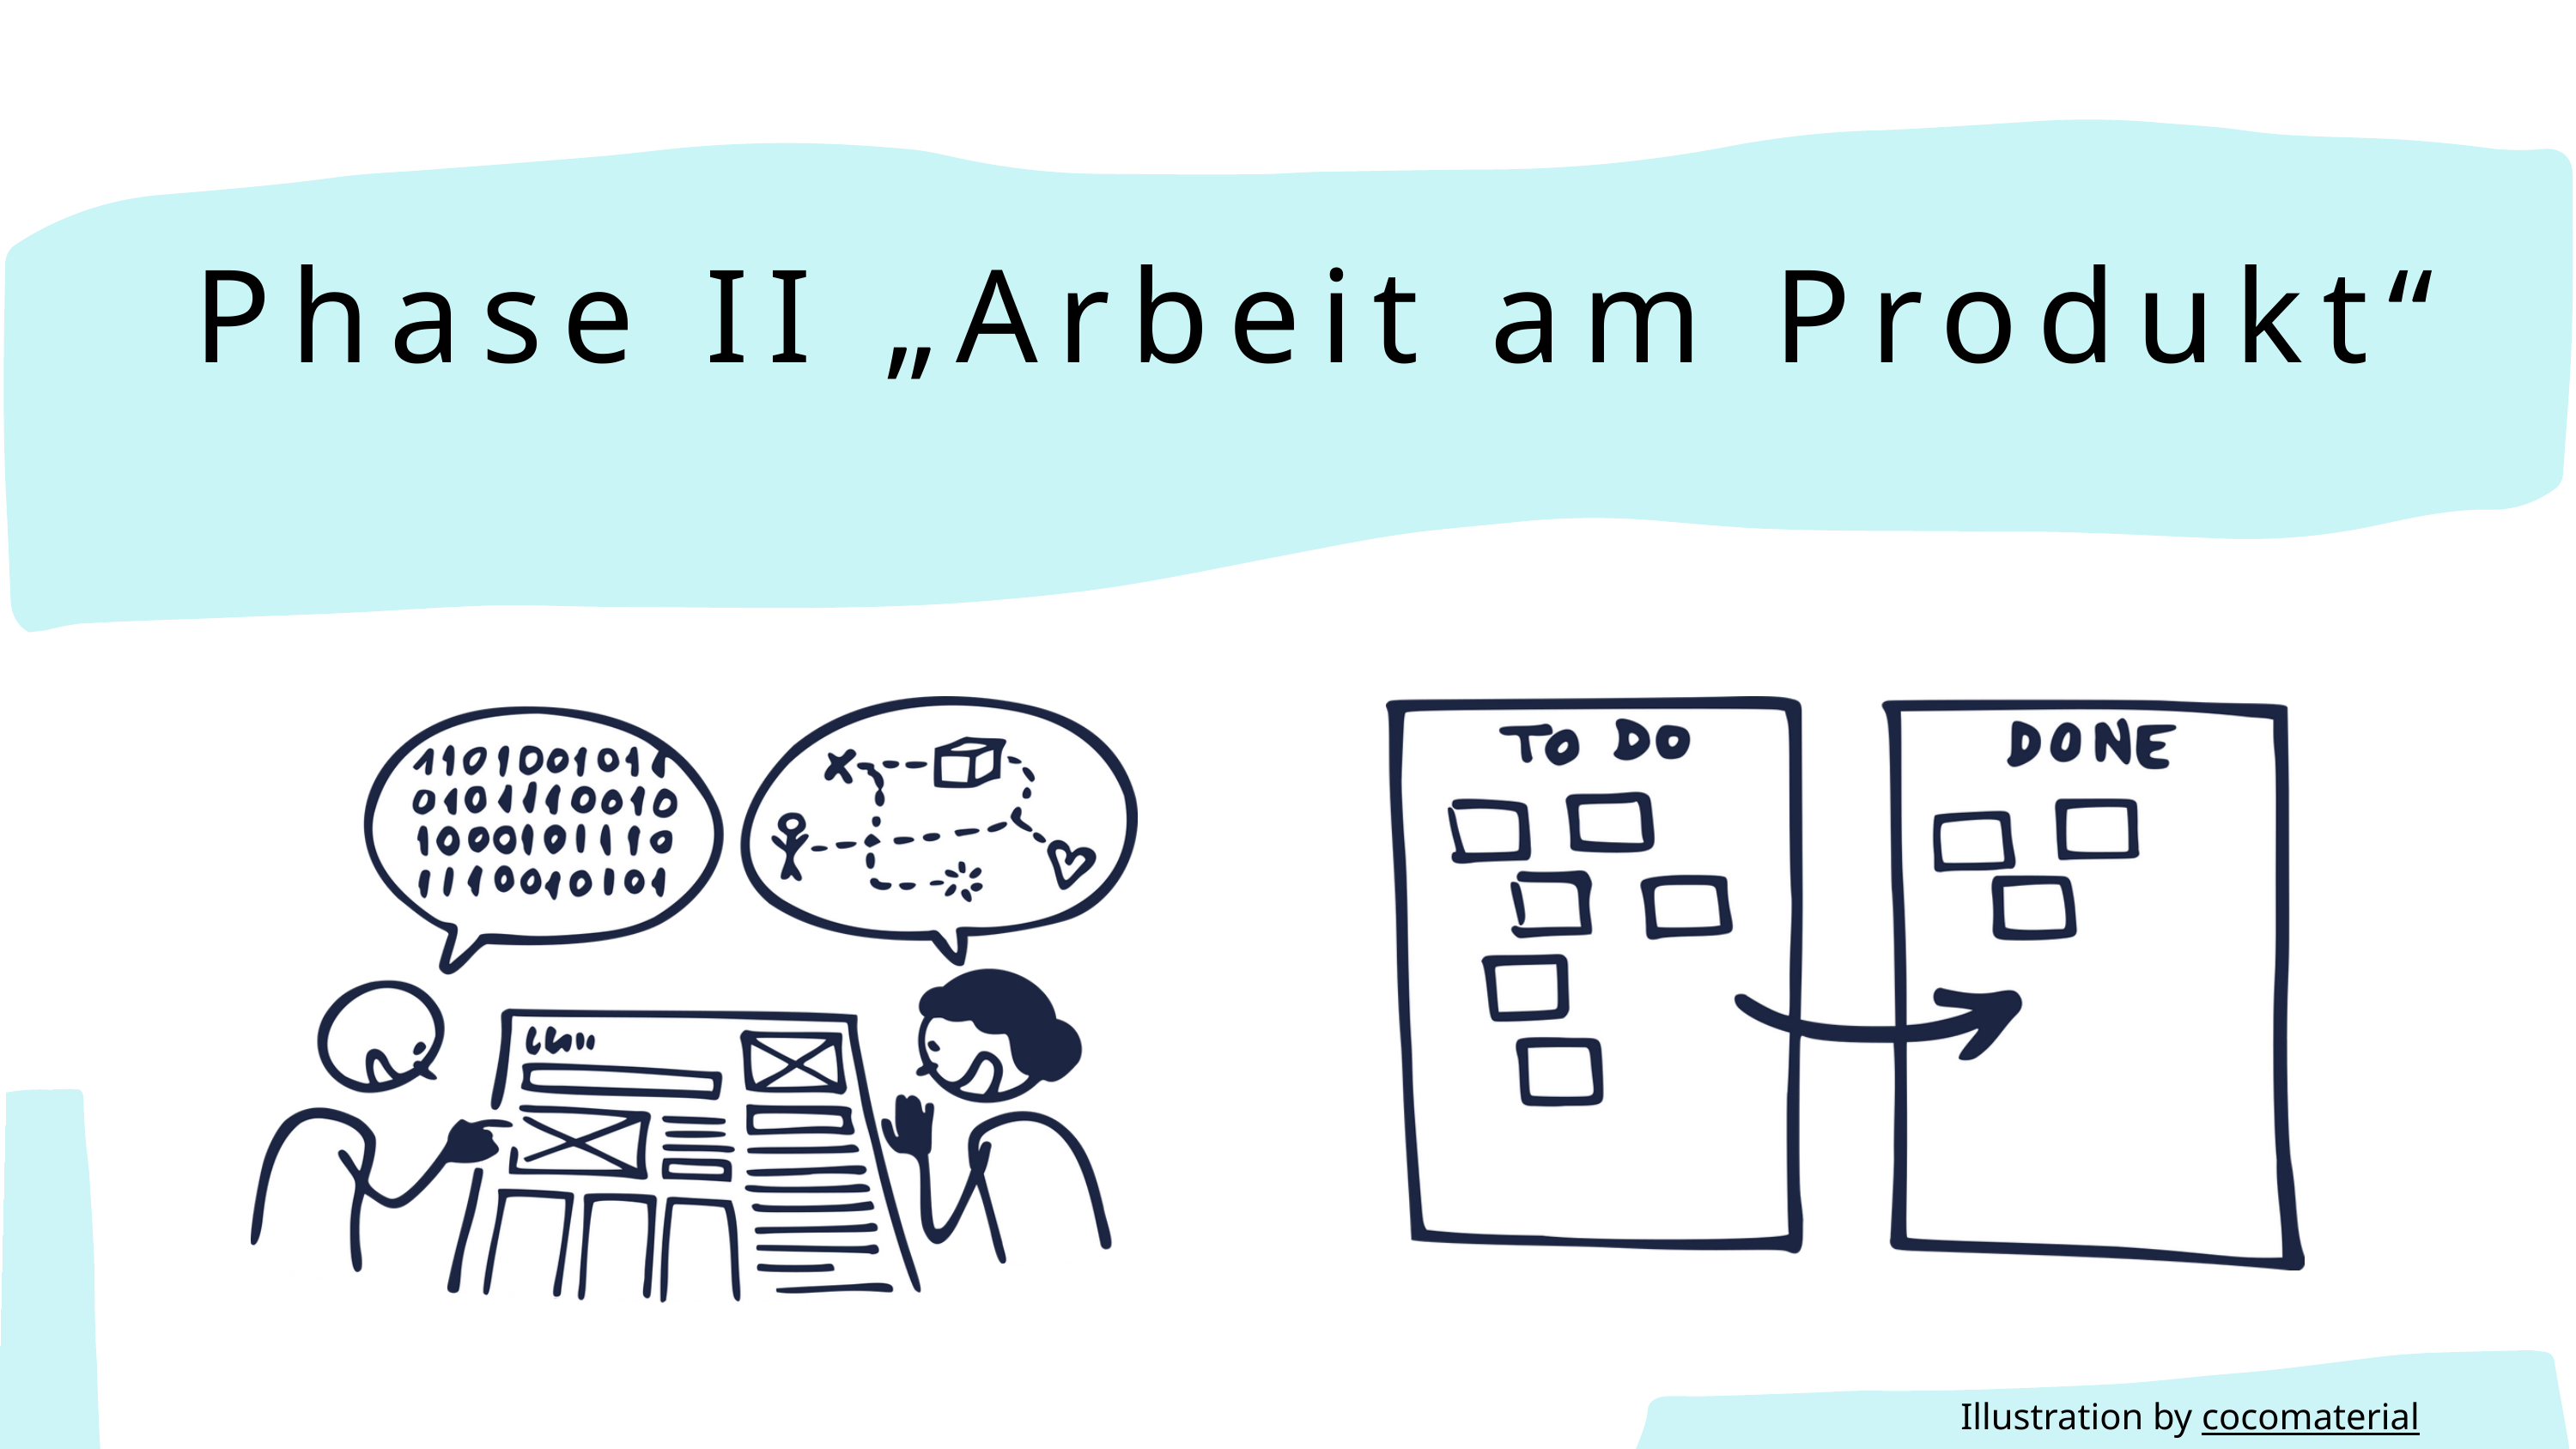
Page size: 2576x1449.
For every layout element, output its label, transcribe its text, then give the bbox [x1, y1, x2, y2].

text_box Illustration by cocomaterial [1942, 1392, 2438, 1443]
picture [251, 696, 1138, 1304]
picture [1628, 1349, 2576, 1449]
picture [0, 1087, 113, 1449]
picture [0, 116, 2576, 635]
text_box Phase II „Arbeit am Produkt“ [115, 209, 2516, 570]
picture [1386, 696, 2305, 1270]
